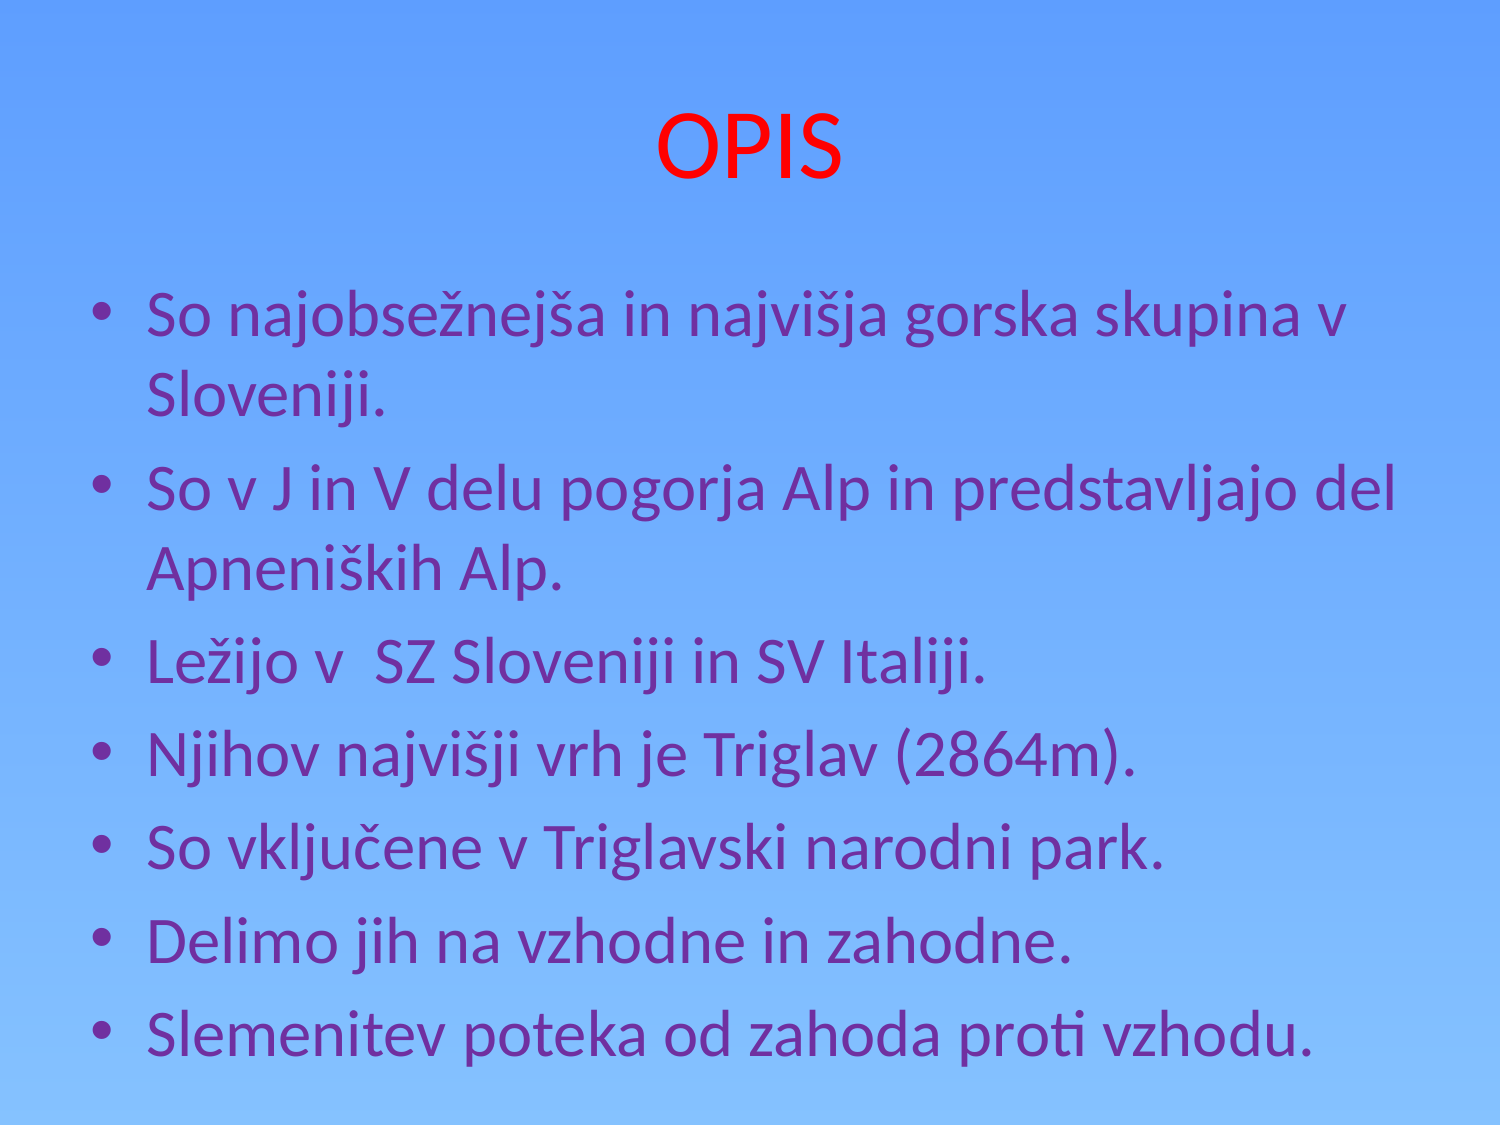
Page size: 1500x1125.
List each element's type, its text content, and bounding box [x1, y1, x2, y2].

title OPIS [75, 45, 1425, 233]
list So najobsežnejša in najvišja gorska skupina v Sloveniji. So v J in V delu pogorja Alp in predstavljajo del Apneniških Alp. Ležijo v SZ Sloveniji in SV Italiji. Njihov najvišji vrh je Triglav (2864m). So vključene v Triglavski narodni park. Delimo jih na vzhodne in zahodne. Slemenitev poteka od zahoda proti vzhodu. [75, 262, 1425, 1125]
